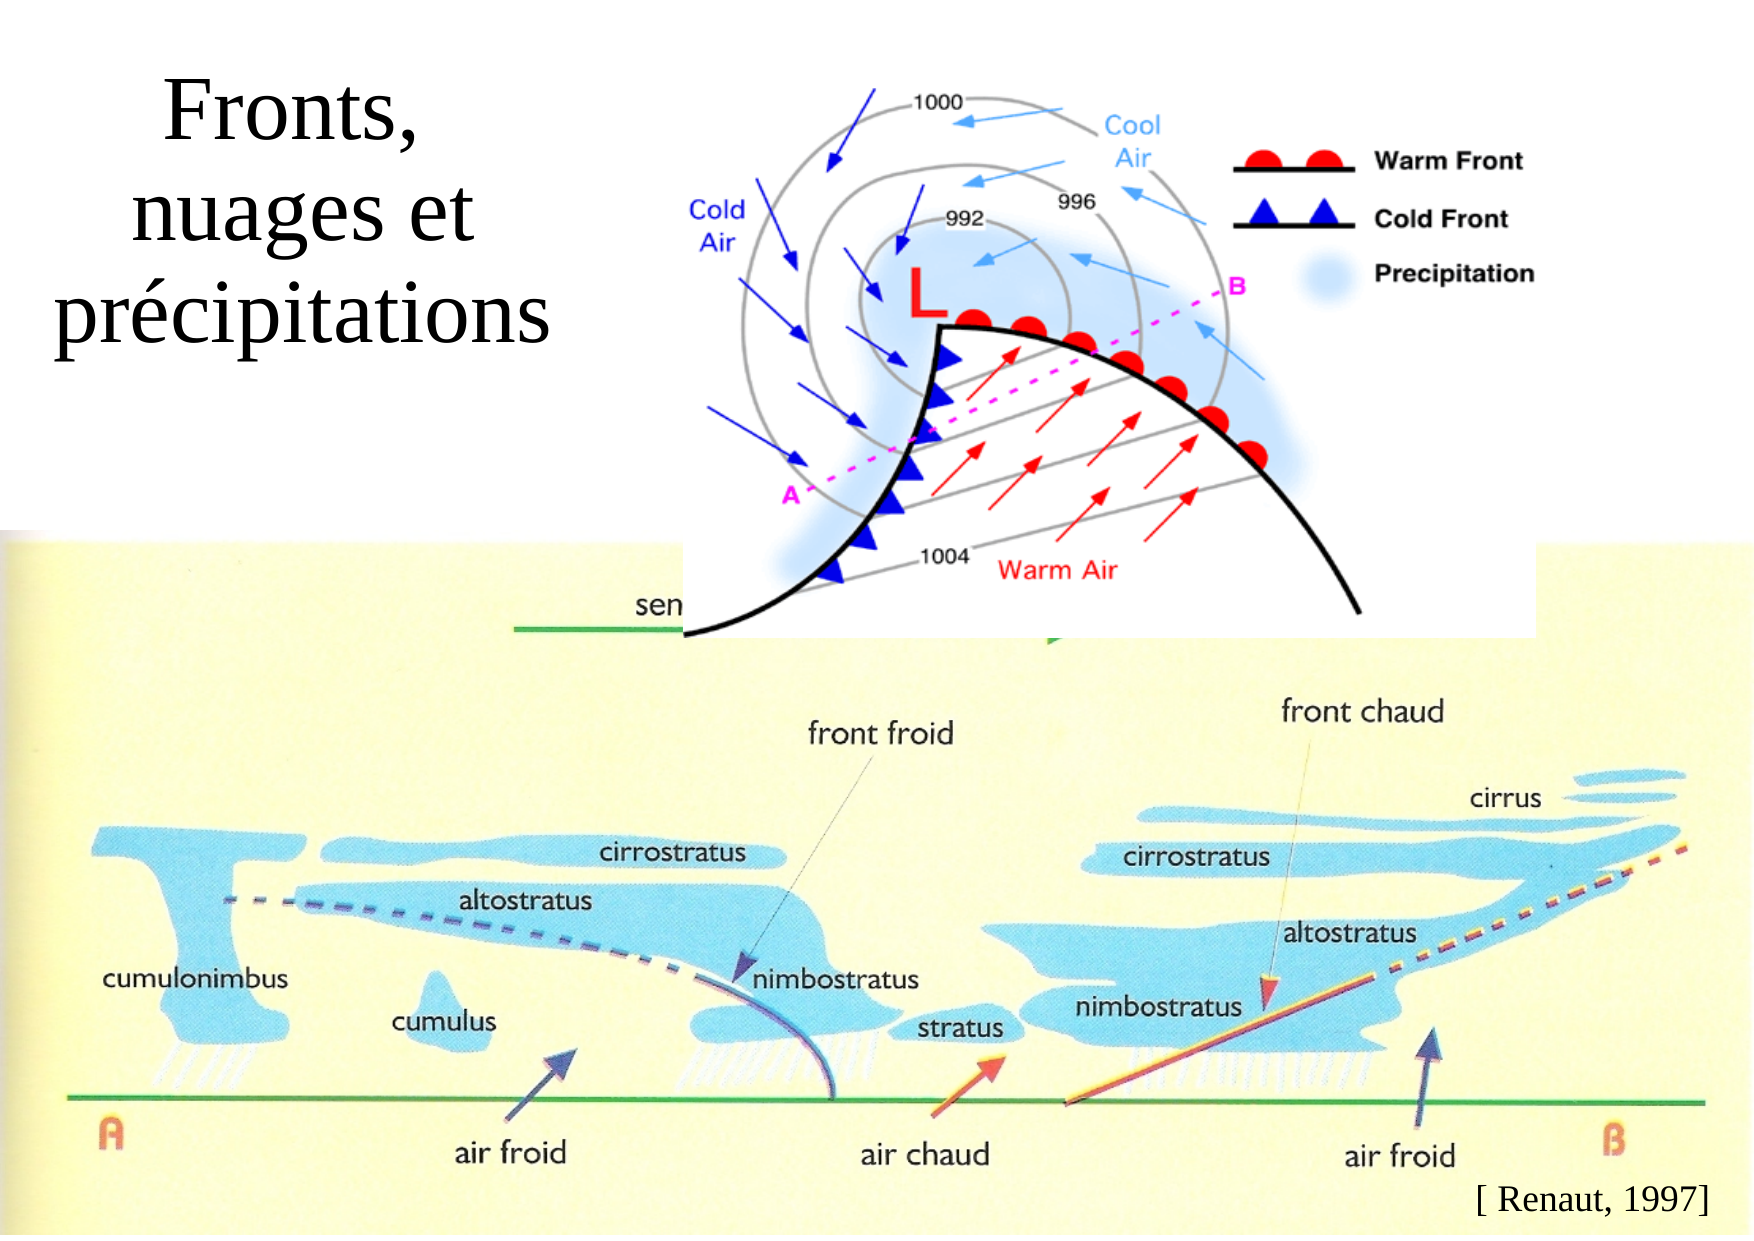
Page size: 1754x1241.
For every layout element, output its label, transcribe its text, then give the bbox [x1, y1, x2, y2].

text_box [ Renaut, 1997] [1475, 1178, 1743, 1220]
picture [0, 88, 1754, 1235]
title Fronts, nuages et précipitations [15, 11, 591, 408]
